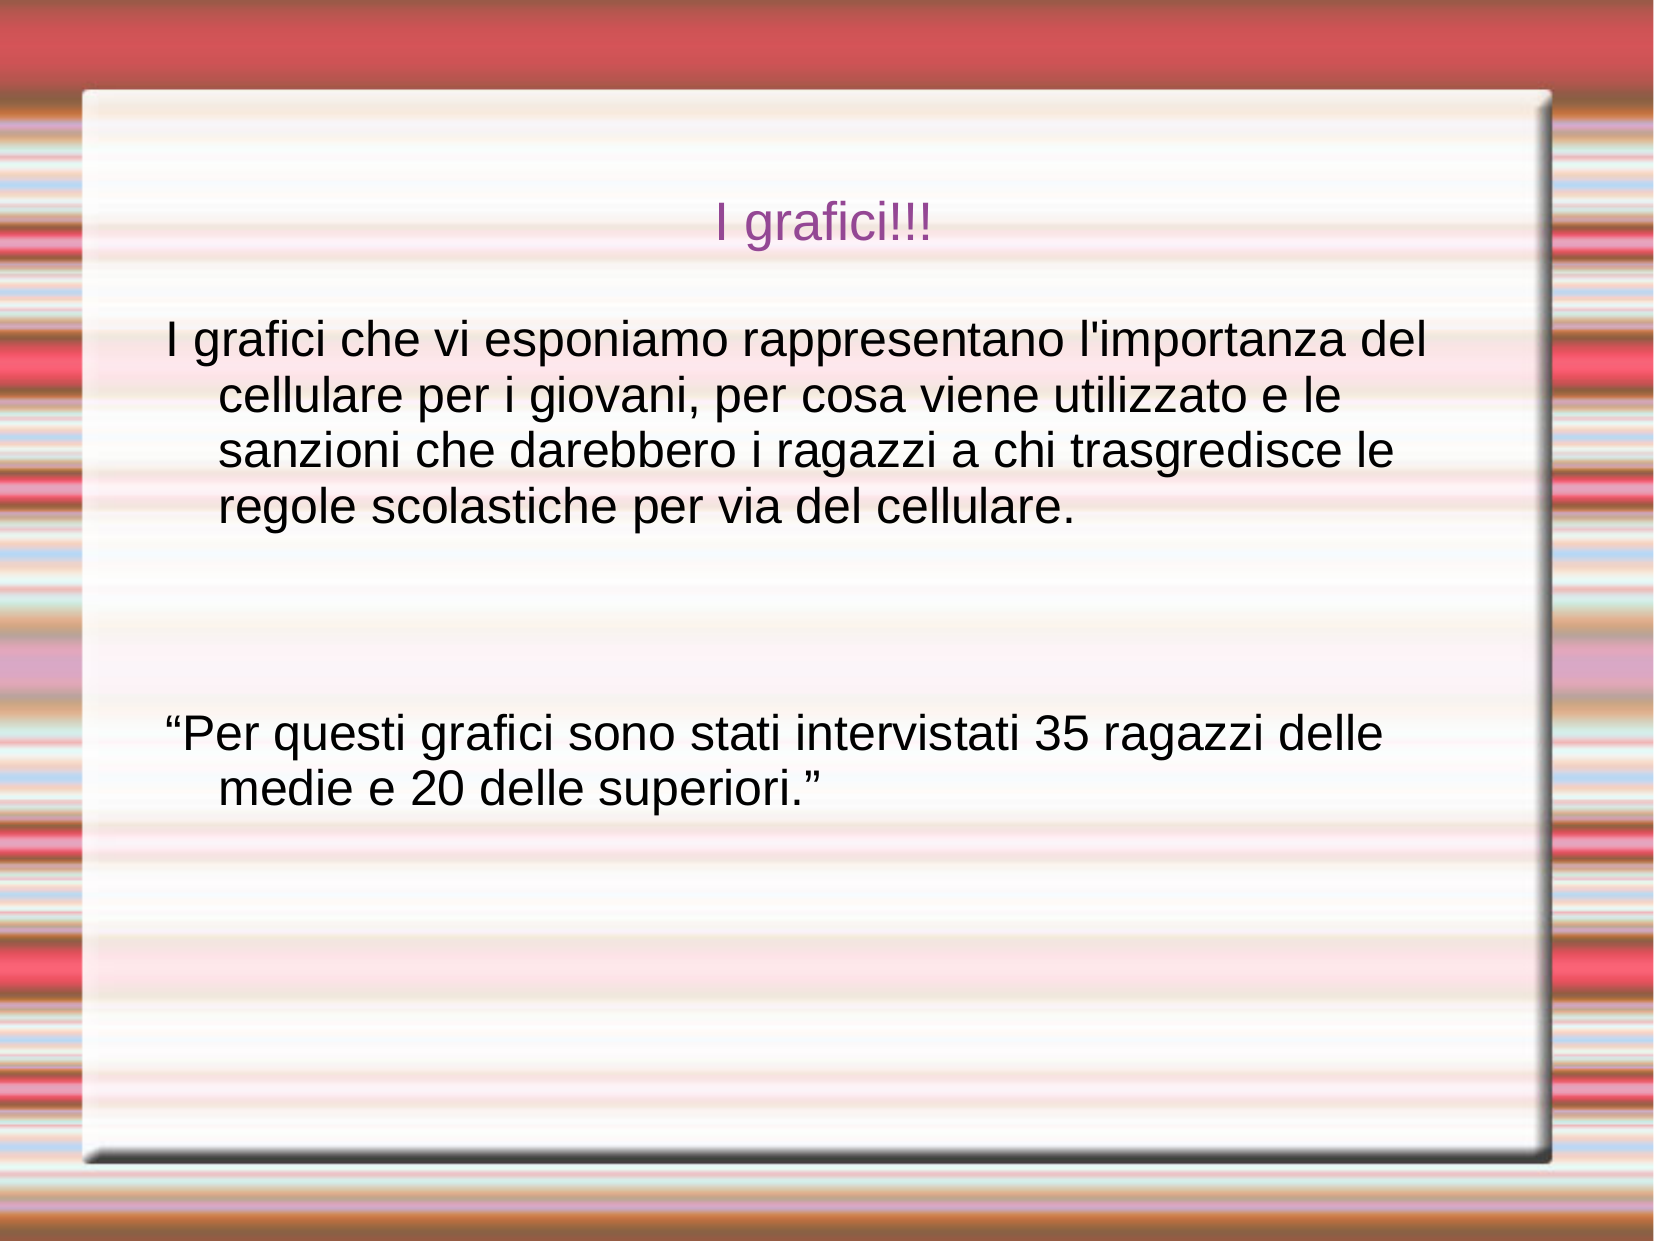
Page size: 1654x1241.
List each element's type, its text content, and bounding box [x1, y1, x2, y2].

title I grafici!!! [118, 118, 1531, 326]
picture [0, 0, 1654, 1241]
list I grafici che vi esponiamo rappresentano l'importanza del cellulare per i giovani, per cosa viene utilizzato e le sanzioni che darebbero i ragazzi a chi trasgredisce le regole scolastiche per via del cellulare. “Per questi grafici sono stati intervistati 35 ragazzi delle medie e 20 delle superiori.” [147, 311, 1506, 1093]
